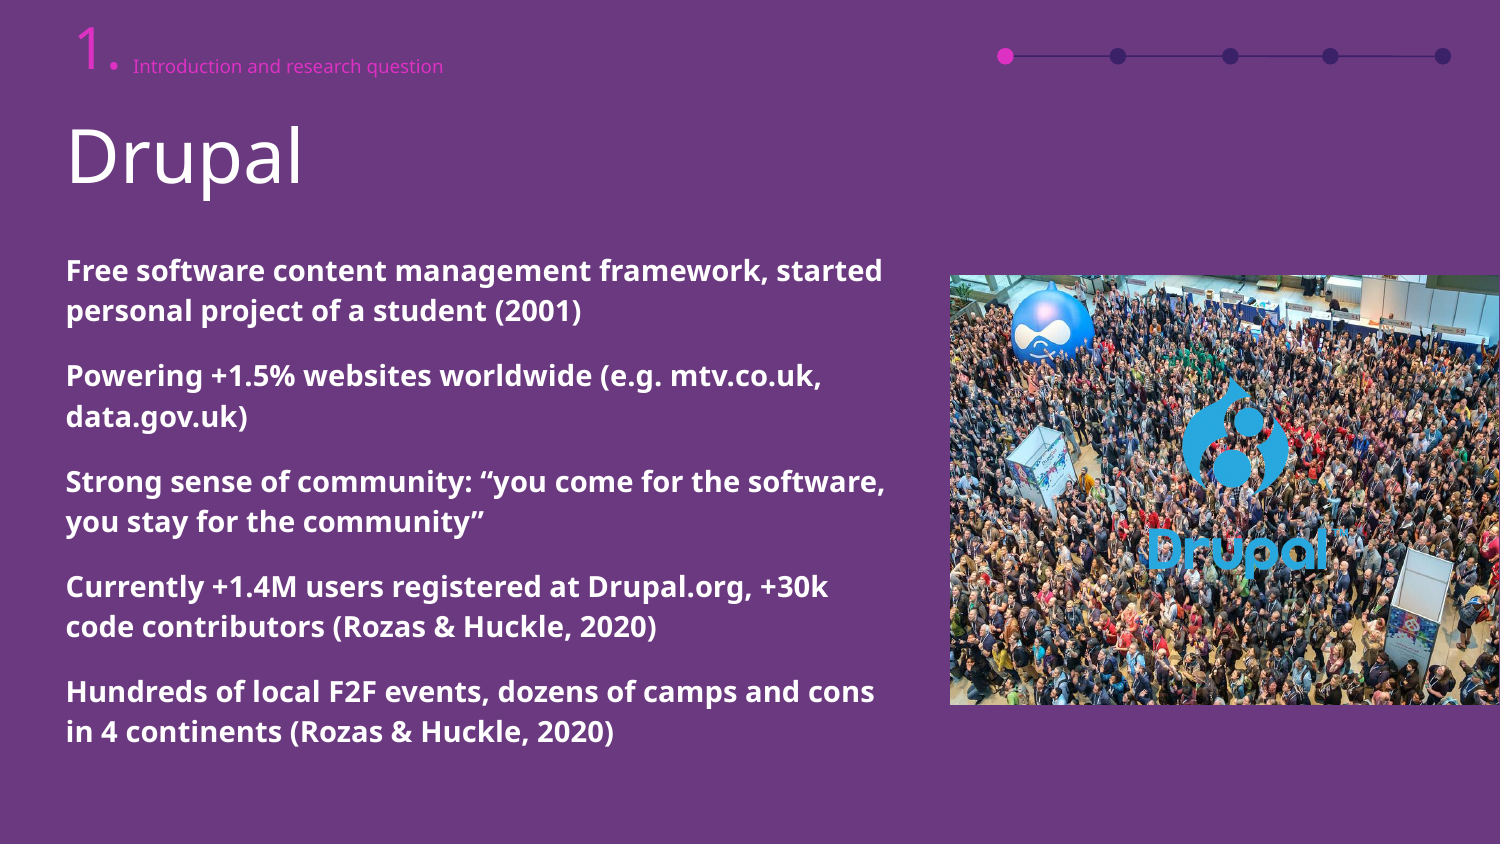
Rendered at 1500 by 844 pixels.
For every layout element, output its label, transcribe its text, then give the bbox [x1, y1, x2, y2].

title Drupal [50, 94, 920, 251]
text_box [1222, 57, 1239, 65]
list Introduction and research question [118, 37, 707, 86]
picture [950, 275, 1499, 705]
list Free software content management framework, started personal project of a student (2001) Powering +1.5% websites worldwide (e.g. mtv.co.uk, data.gov.uk) Strong sense of community: “you come for the software, you stay for the community” Currently +1.4M users registered at Drupal.org, +30k code contributors (Rozas & Huckle, 2020) Hundreds of local F2F events, dozens of camps and cons in 4 continents (Rozas & Huckle, 2020) [50, 251, 920, 780]
text_box [1222, 47, 1239, 55]
text_box [1109, 57, 1127, 65]
text_box [1109, 47, 1126, 55]
text_box [1322, 47, 1339, 55]
text_box [997, 47, 1014, 65]
text_box [1322, 58, 1339, 65]
title 1. [58, 0, 140, 102]
text_box [1434, 47, 1452, 65]
